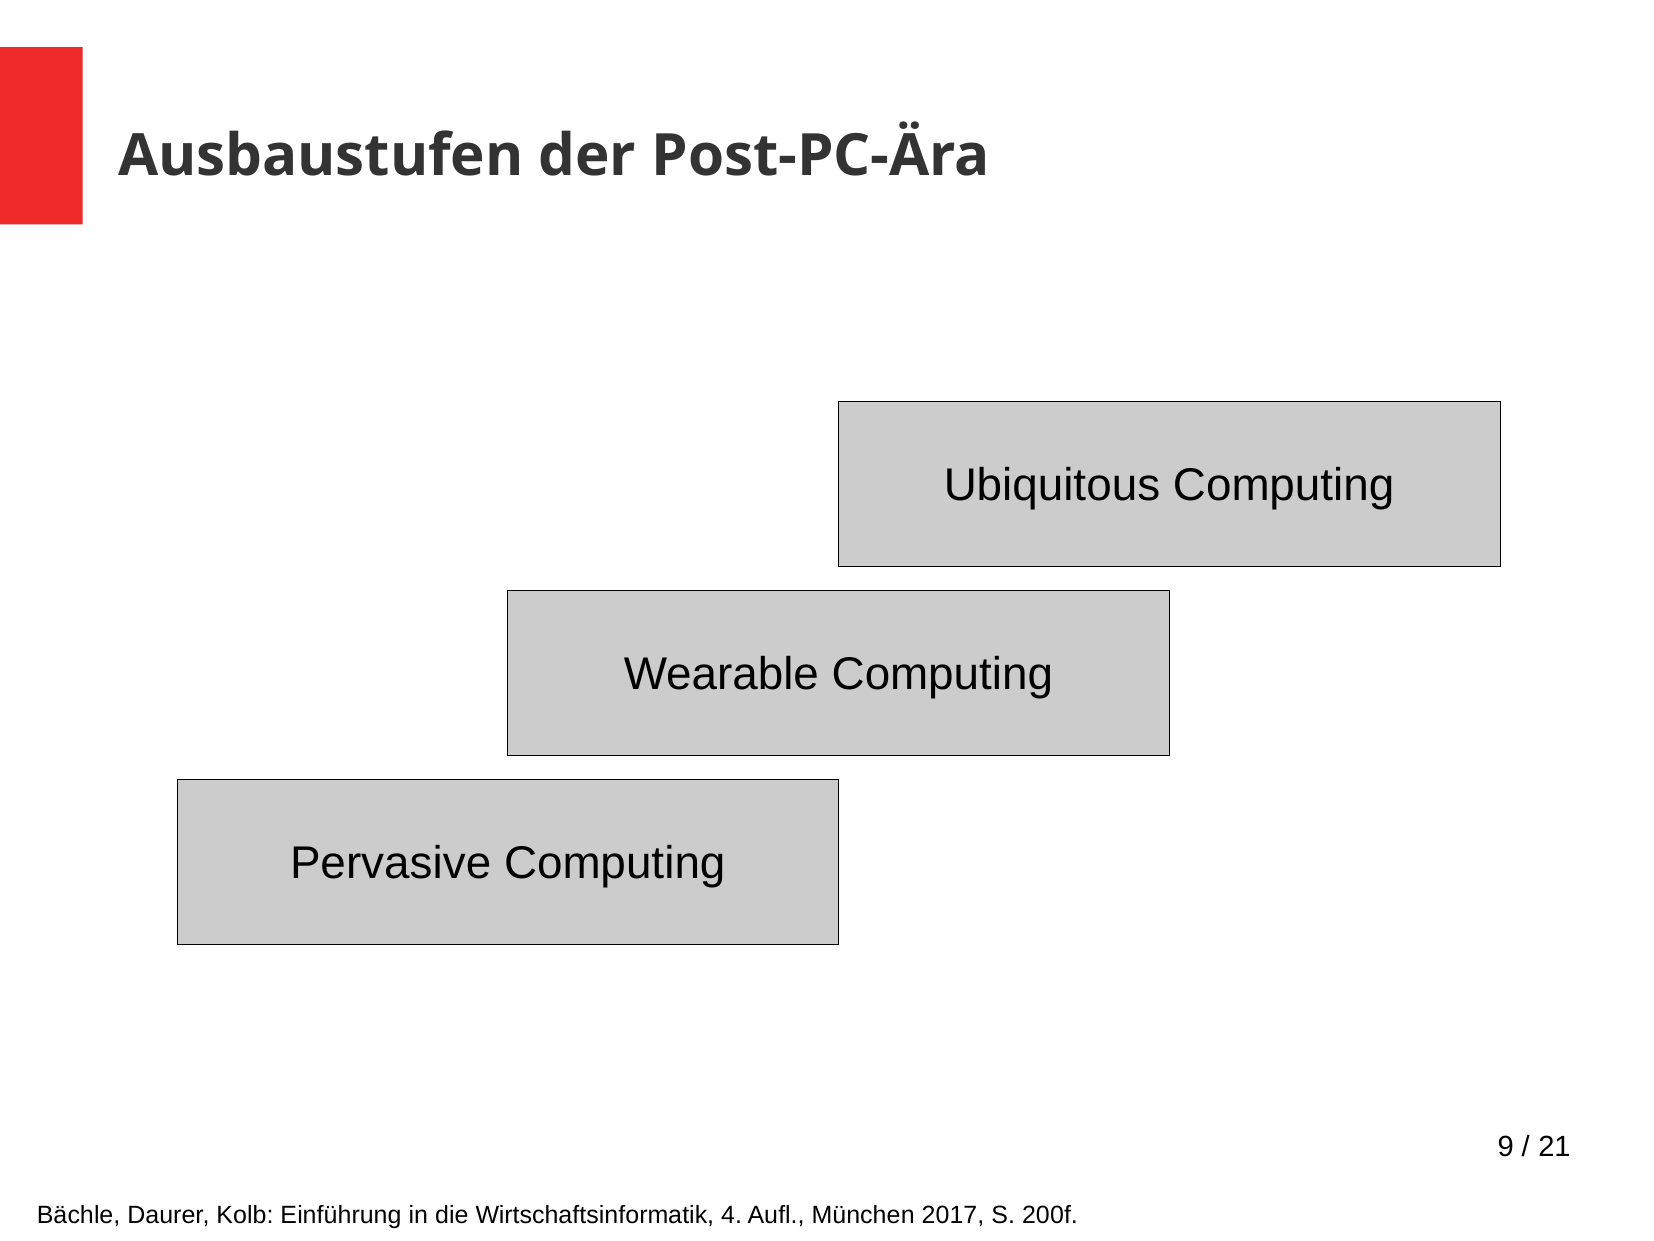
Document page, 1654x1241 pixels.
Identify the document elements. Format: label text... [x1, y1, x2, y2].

text_box Wearable Computing [507, 590, 1170, 756]
text_box Ubiquitous Computing [838, 401, 1501, 567]
text_box Bächle, Daurer, Kolb: Einführung in die Wirtschaftsinformatik, 4. Aufl., München 2017, S. 200f. [22, 1193, 1098, 1237]
title Ausbaustufen der Post-PC-Ära [118, 49, 1571, 257]
text_box Pervasive Computing [177, 779, 839, 945]
